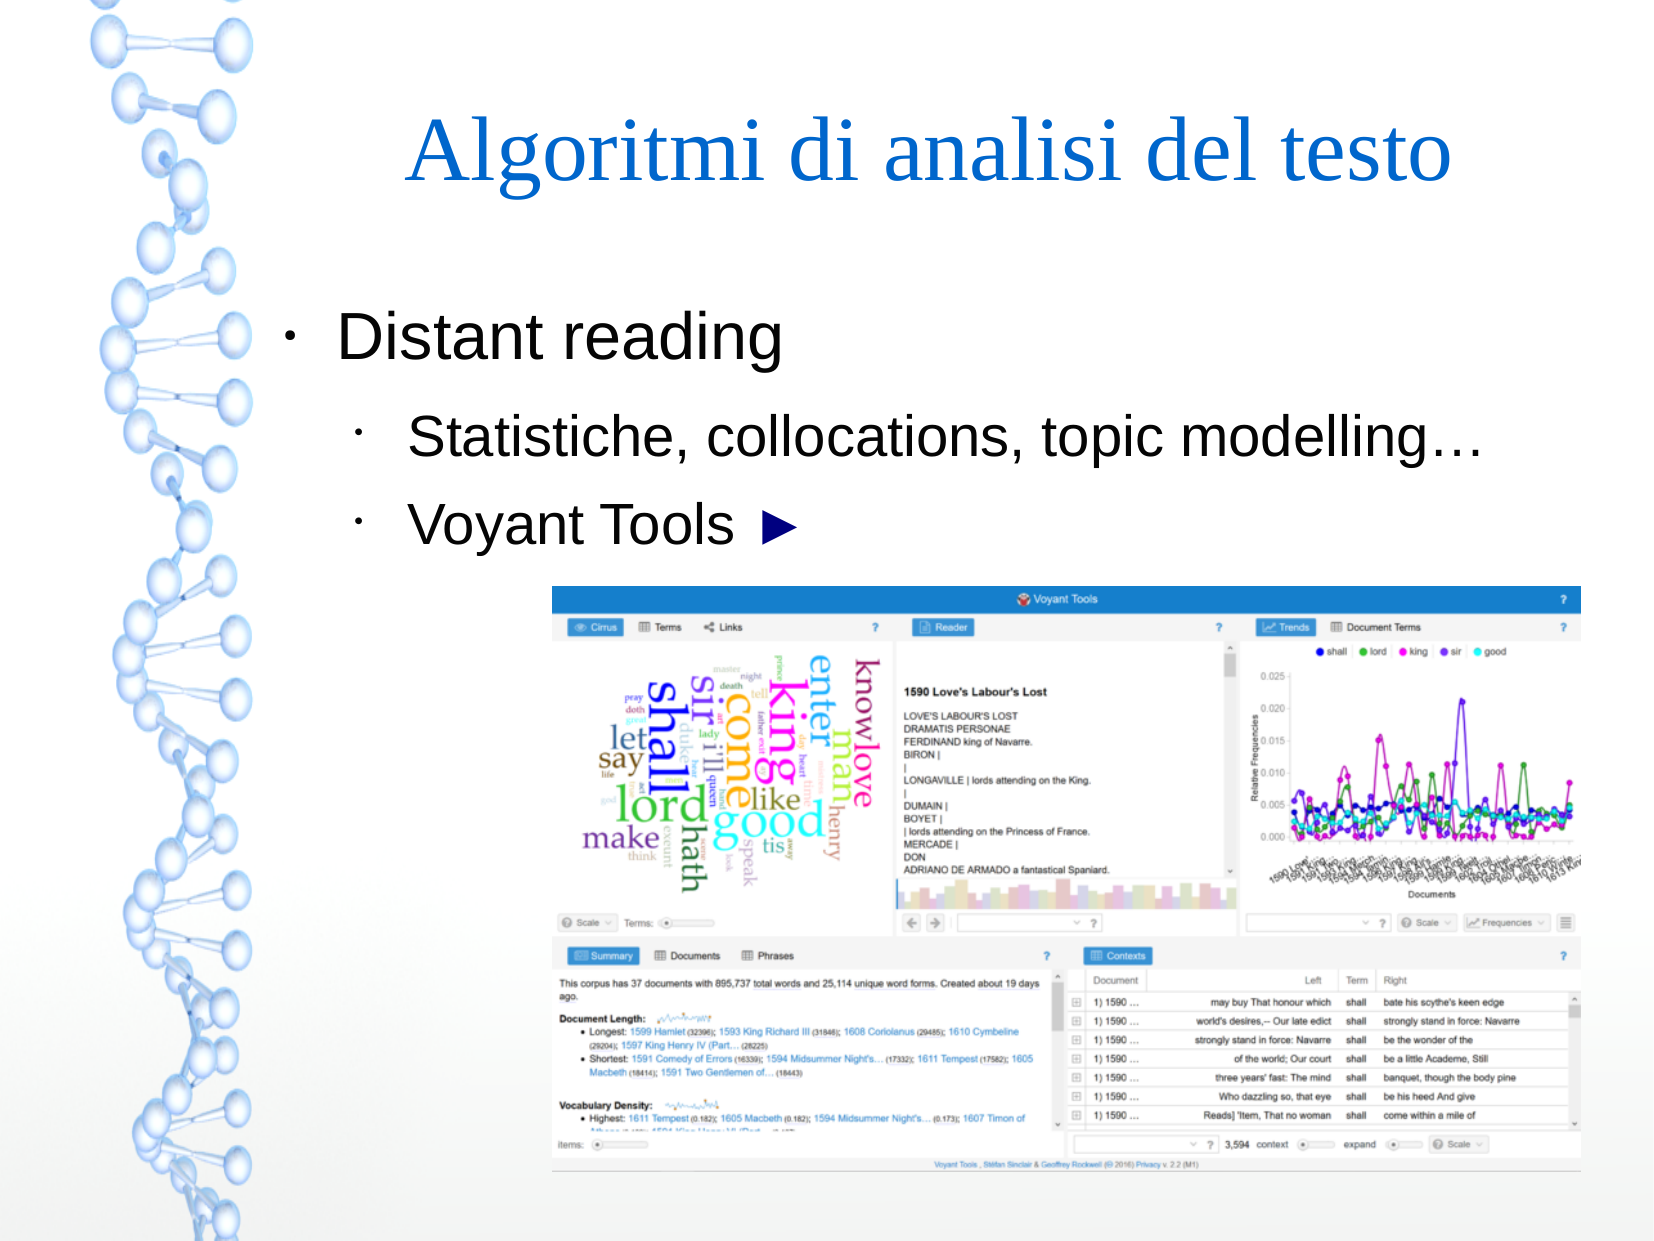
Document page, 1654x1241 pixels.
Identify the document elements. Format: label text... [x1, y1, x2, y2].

title Algoritmi di analisi del testo [265, 47, 1595, 253]
list Distant reading Statistiche, collocations, topic modelling… Voyant Tools ► [265, 299, 1587, 1019]
picture [0, 0, 1654, 1241]
